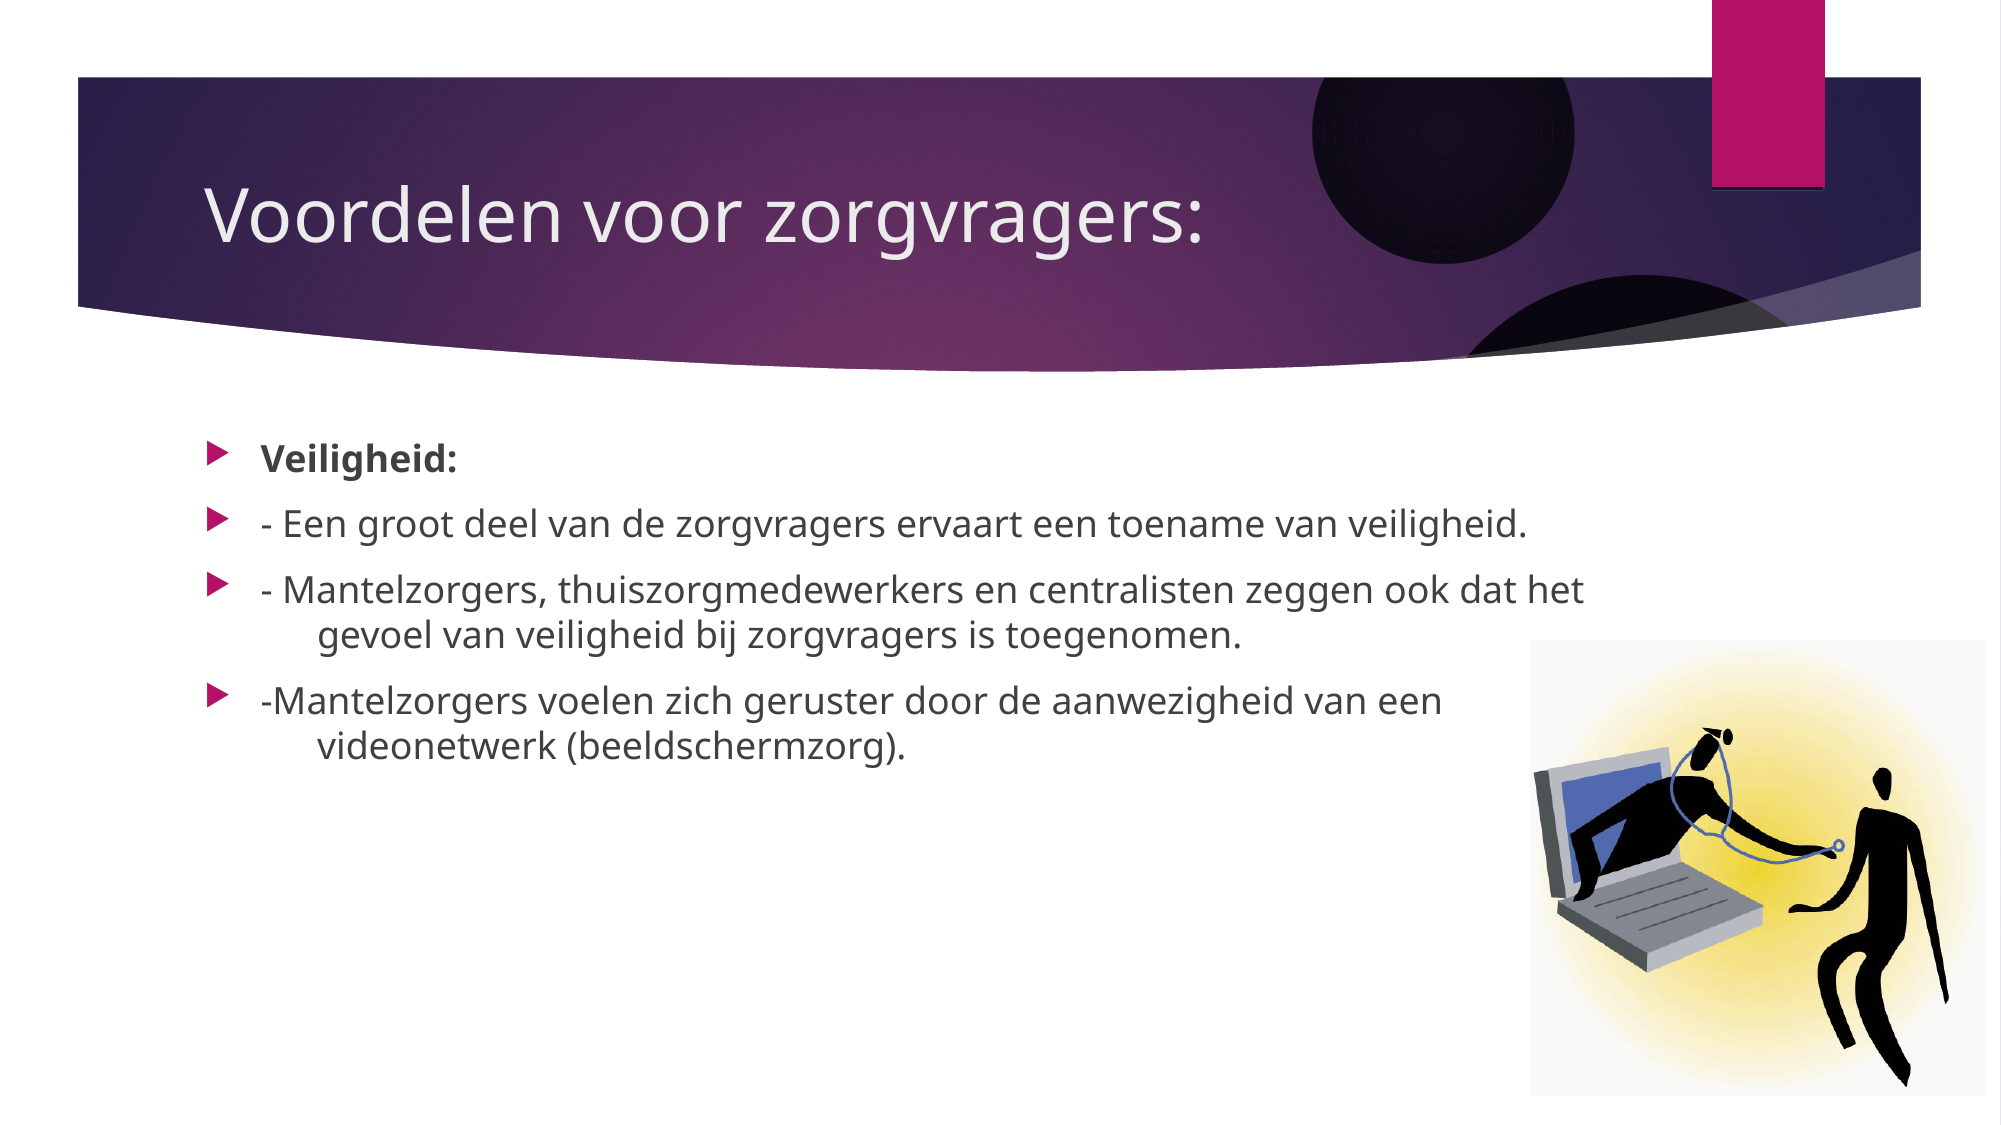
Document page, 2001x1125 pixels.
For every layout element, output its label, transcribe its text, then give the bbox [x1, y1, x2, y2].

picture [1530, 640, 1985, 1096]
list Veiligheid: - Een groot deel van de zorgvragers ervaart een toename van veiligheid. - Mantelzorgers, thuiszorgmedewerkers en centralisten zeggen ook dat het gevoel van veiligheid bij zorgvragers is toegenomen. -Mantelzorgers voelen zich geruster door de aanwezigheid van een videonetwerk (beeldschermzorg). [189, 427, 1638, 988]
title Voordelen voor zorgvragers: [189, 159, 1627, 276]
